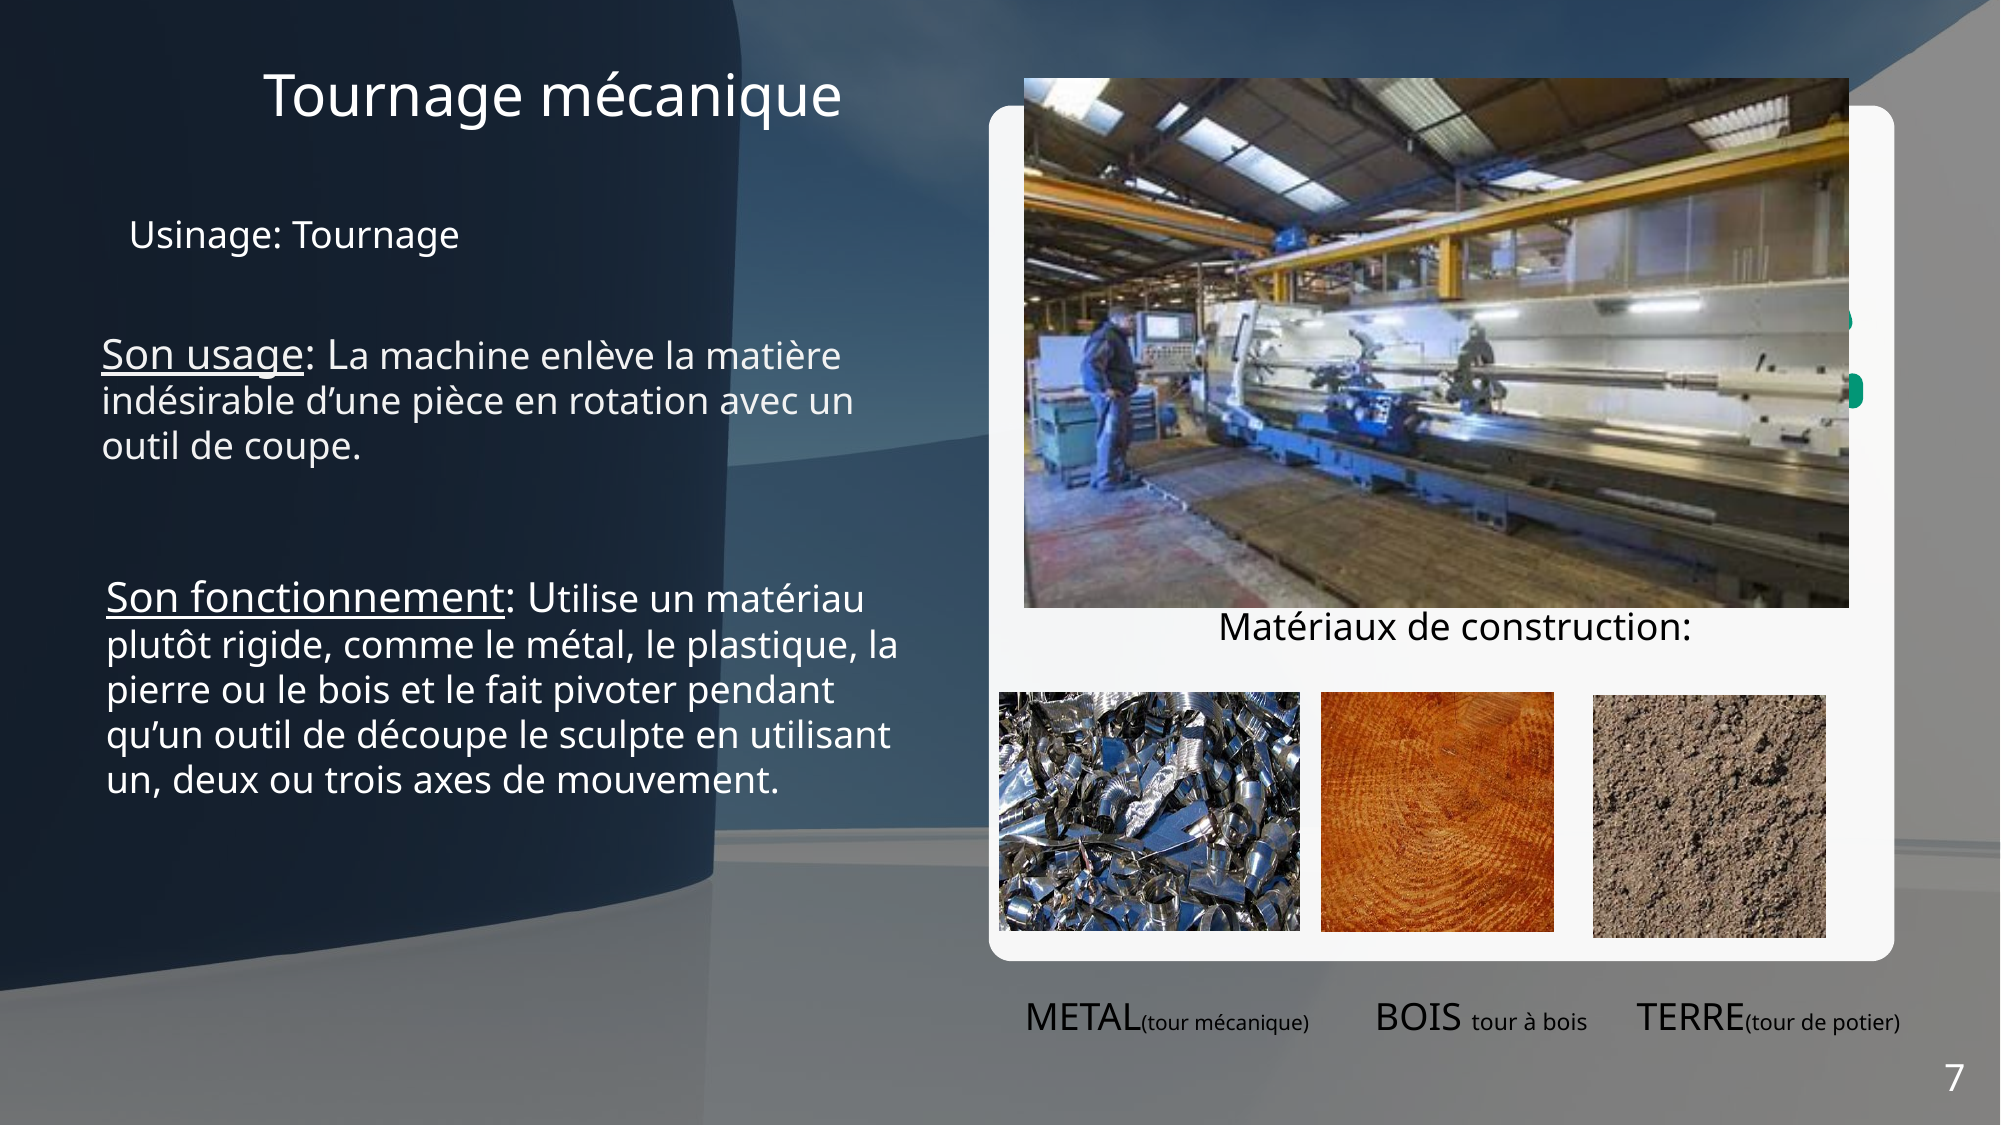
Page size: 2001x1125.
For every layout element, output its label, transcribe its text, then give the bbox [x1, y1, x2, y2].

text_box METAL(tour mécanique) BOIS tour à bois TERRE(tour de potier) [999, 985, 1930, 1047]
text_box Son fonctionnement: Utilise un matériau plutôt rigide, comme le métal, le plastique, la pierre ou le bois et le fait pivoter pendant qu’un outil de découpe le sculpte en utilisant un, deux ou trois axes de mouvement. [90, 563, 949, 811]
text_box Usinage: Tournage [113, 203, 568, 264]
text_box 7 [1929, 1046, 2000, 1107]
text_box Tournage mécanique [248, 50, 937, 137]
picture [1593, 695, 1826, 938]
picture [0, 0, 2000, 1125]
text_box [1849, 105, 1895, 595]
picture [999, 692, 1300, 931]
text_box [988, 105, 1895, 962]
picture [1321, 692, 1554, 932]
text_box Son usage: La machine enlève la matière indésirable d’une pièce en rotation avec un outil de coupe. [86, 319, 954, 477]
text_box Matériaux de construction: [1203, 595, 2000, 884]
